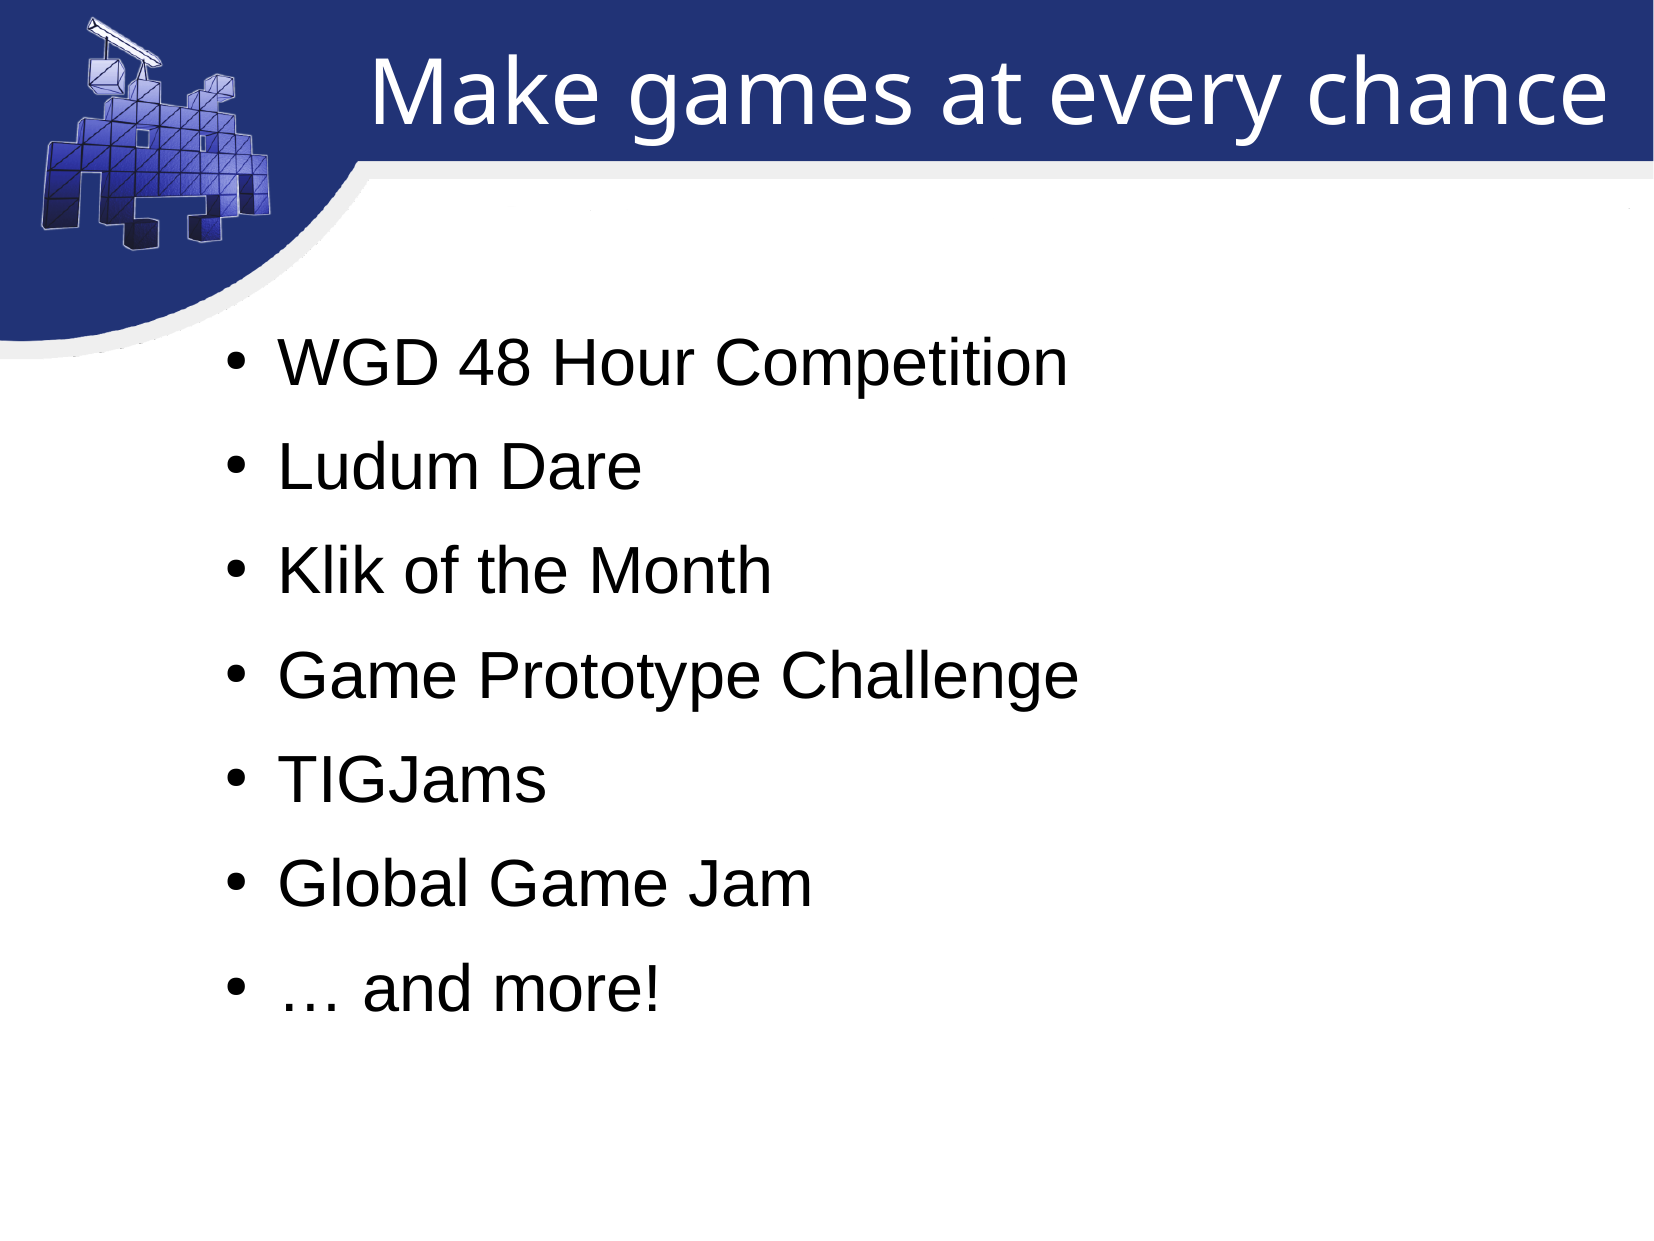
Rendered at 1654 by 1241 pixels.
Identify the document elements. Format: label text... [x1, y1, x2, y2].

title Make games at every chance [354, 35, 1625, 142]
list WGD 48 Hour Competition Ludum Dare Klik of the Month Game Prototype Challenge TIGJams Global Game Jam … and more! [206, 324, 1595, 1078]
picture [0, 0, 1654, 443]
